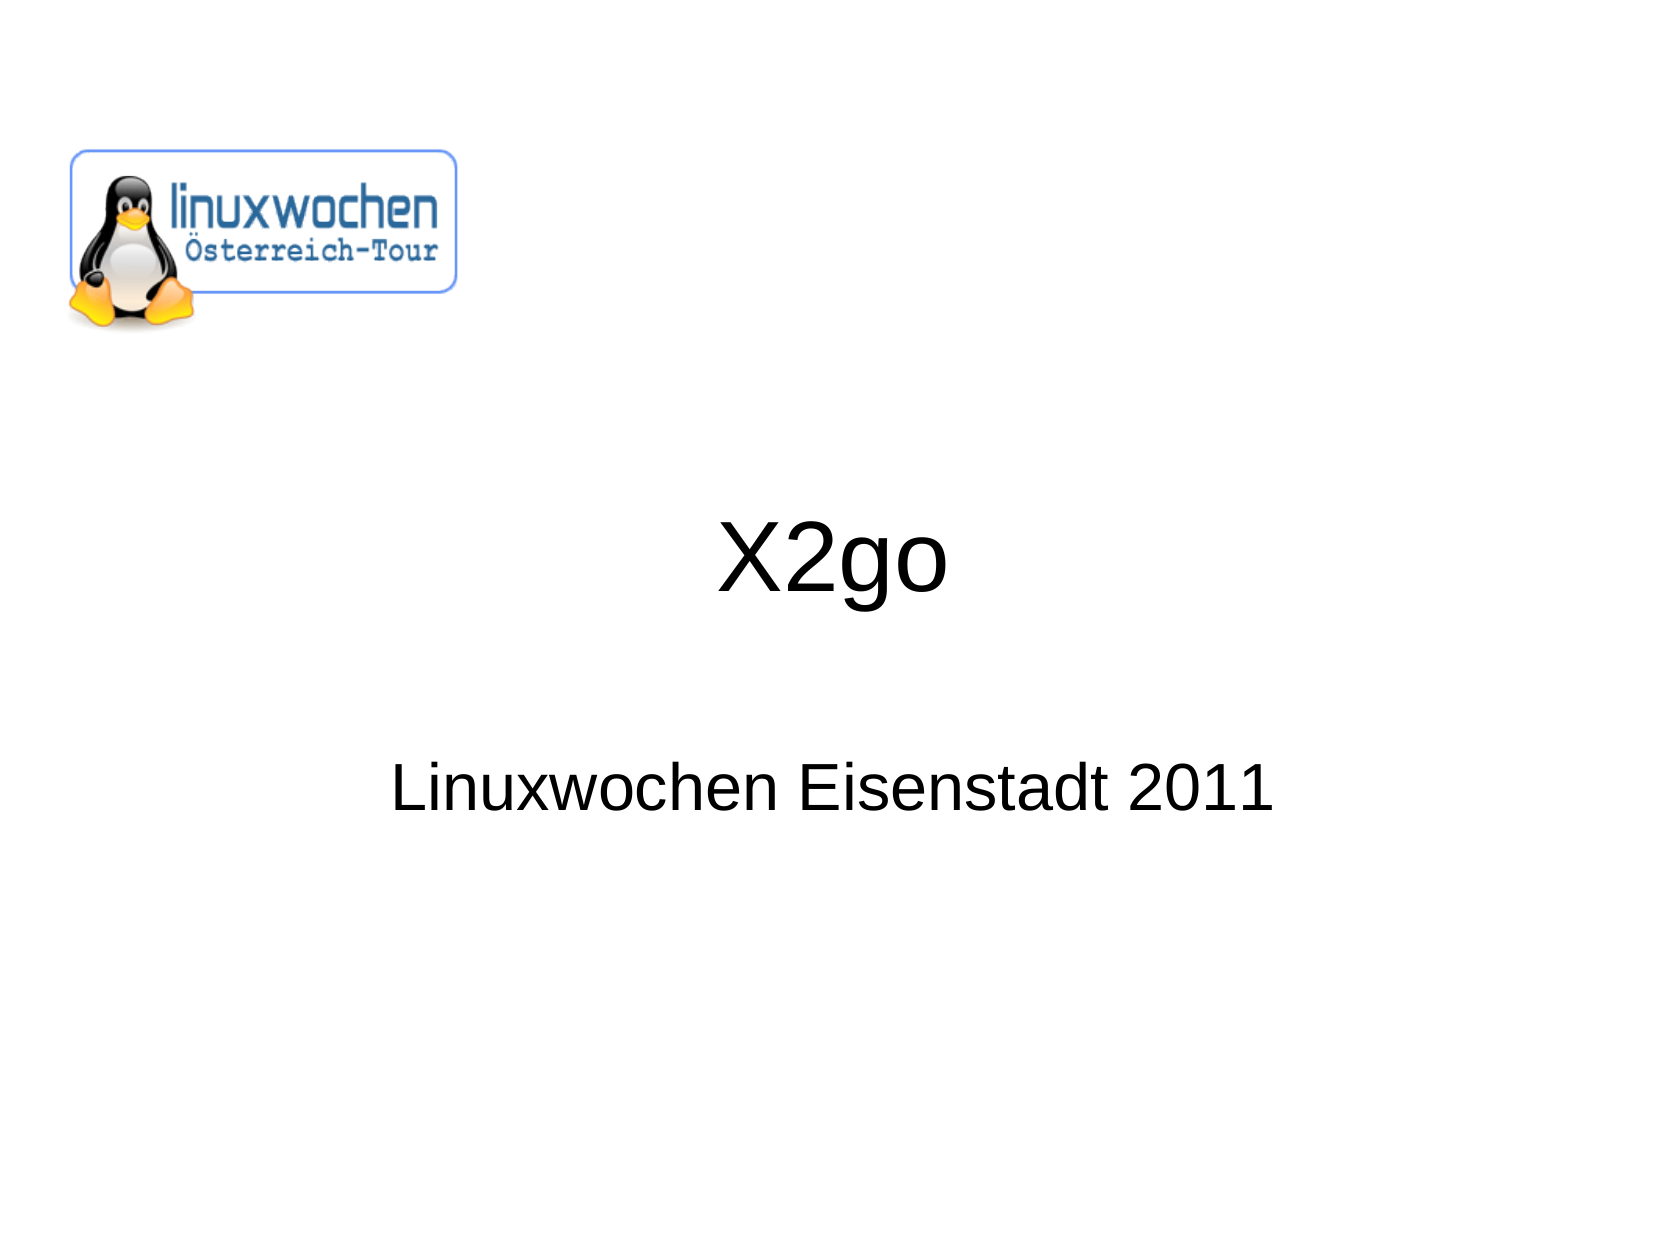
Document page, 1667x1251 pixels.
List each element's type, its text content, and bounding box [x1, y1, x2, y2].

title X2go [140, 500, 1527, 701]
picture [37, 129, 472, 338]
subtitle Linuxwochen Eisenstadt 2011 [290, 750, 1377, 901]
